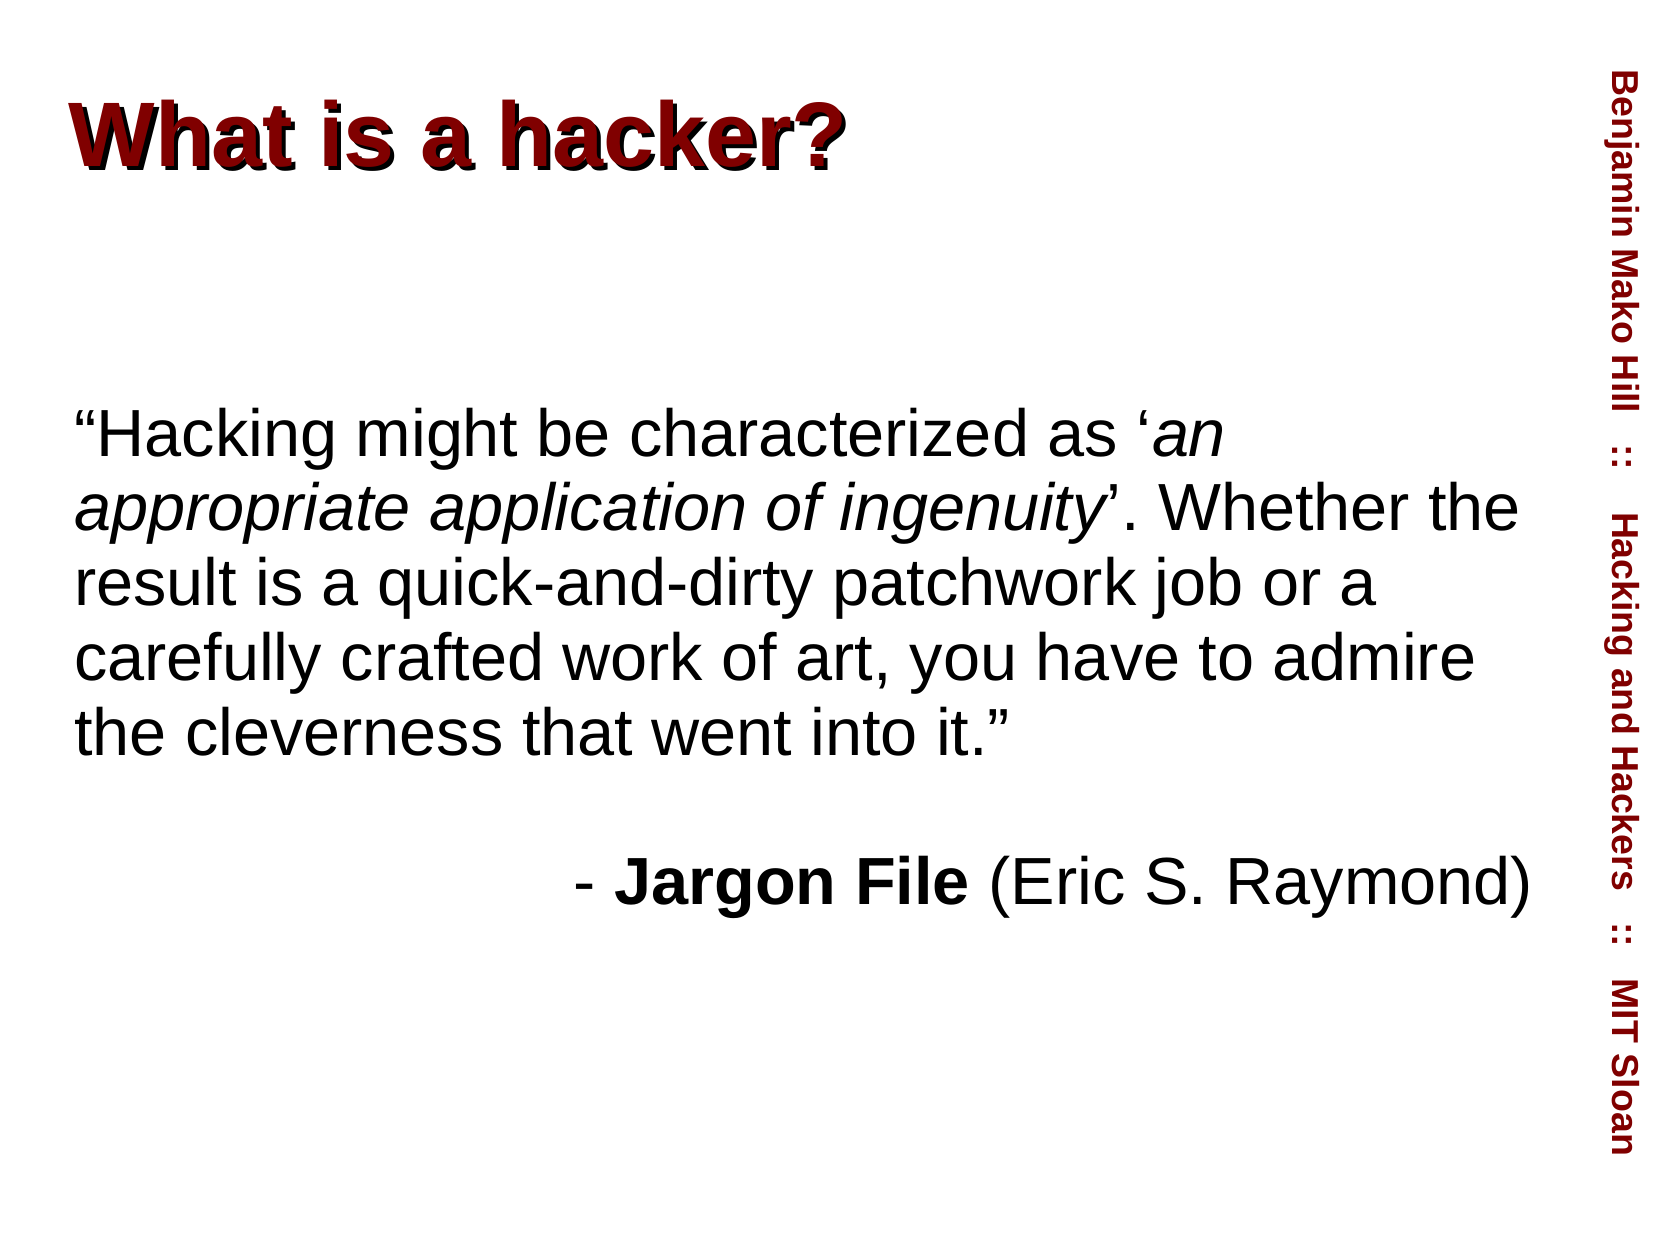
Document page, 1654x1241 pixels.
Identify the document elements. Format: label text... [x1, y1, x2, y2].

title What is a hacker? [68, 38, 1542, 231]
subtitle “Hacking might be characterized as ‘an appropriate application of ingenuity’. Whether the result is a quick-and-dirty patchwork job or a carefully crafted work of art, you have to admire the cleverness that went into it.” - Jargon File (Eric S. Raymond) [74, 195, 1534, 1120]
